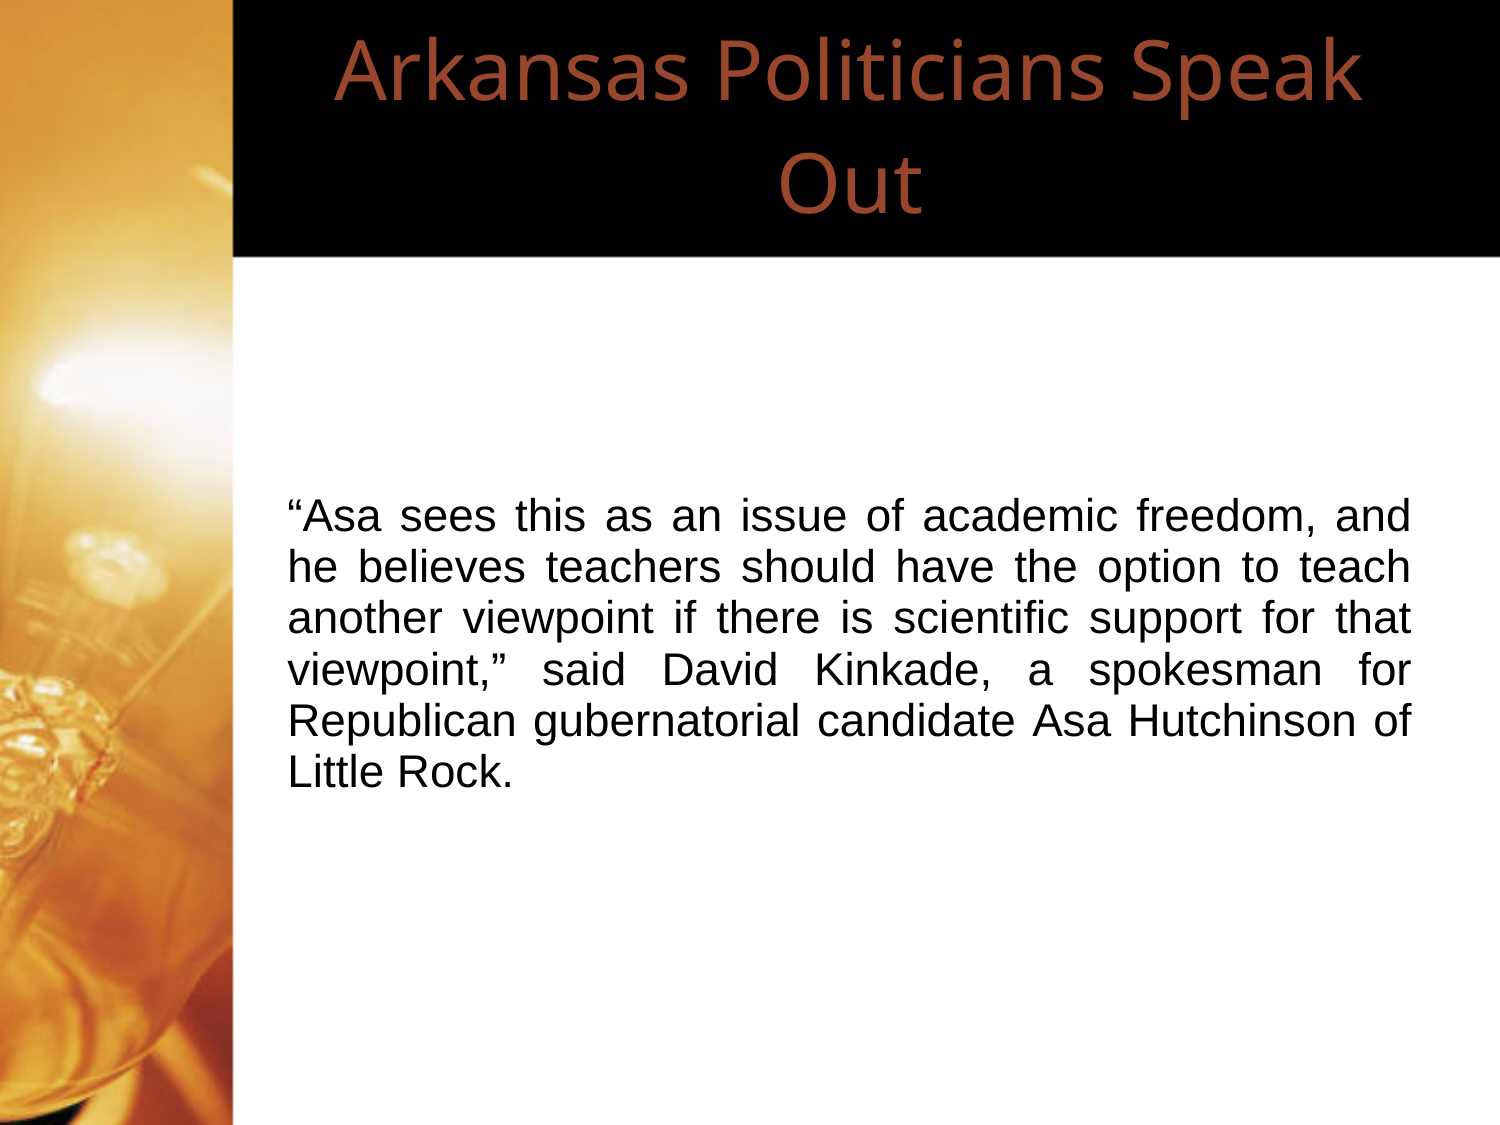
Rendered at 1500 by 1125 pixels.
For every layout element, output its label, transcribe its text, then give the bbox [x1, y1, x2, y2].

picture [0, 0, 1500, 1125]
subtitle “Asa sees this as an issue of academic freedom, and he believes teachers should have the option to teach another viewpoint if there is scientific support for that viewpoint,” said David Kinkade, a spokesman for Republican gubernatorial candidate Asa Hutchinson of Little Rock. [287, 287, 1413, 1001]
title Arkansas Politicians Speak Out [287, 7, 1413, 243]
